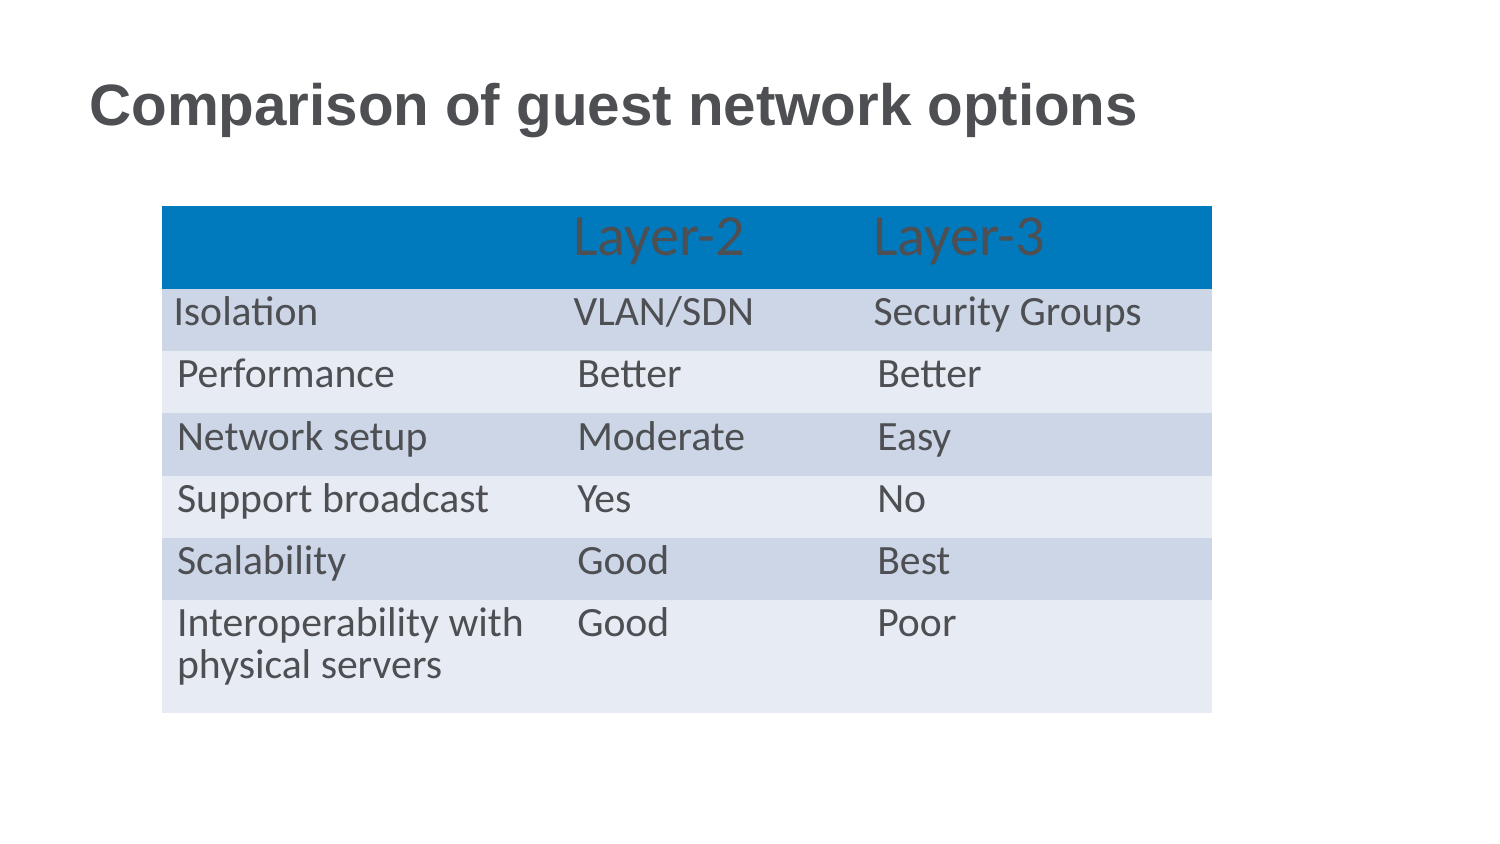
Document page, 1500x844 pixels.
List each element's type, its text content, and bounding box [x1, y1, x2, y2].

table_cell Good [562, 600, 862, 713]
table_cell Better [562, 351, 862, 413]
table_cell Yes [562, 476, 862, 538]
table_cell Moderate [562, 413, 862, 476]
table_cell Best [862, 538, 1212, 600]
table_cell Isolation [162, 289, 562, 351]
table_cell Interoperability with physical servers [162, 600, 562, 713]
table_cell VLAN/SDN [562, 289, 862, 351]
table_cell Poor [862, 600, 1212, 713]
table_cell Better [862, 351, 1212, 413]
table_cell Performance [162, 351, 562, 413]
table_cell Support broadcast [162, 476, 562, 538]
table_cell No [862, 476, 1212, 538]
table_header Layer-3 [862, 206, 1212, 289]
title Comparison of guest network options [75, 59, 1383, 122]
table_header Layer-2 [562, 206, 862, 289]
table_cell Network setup [162, 413, 562, 476]
table_cell Security Groups [862, 289, 1212, 351]
table_header [162, 206, 562, 289]
table_cell Good [562, 538, 862, 600]
table_cell Scalability [162, 538, 562, 600]
table_cell Easy [862, 413, 1212, 476]
